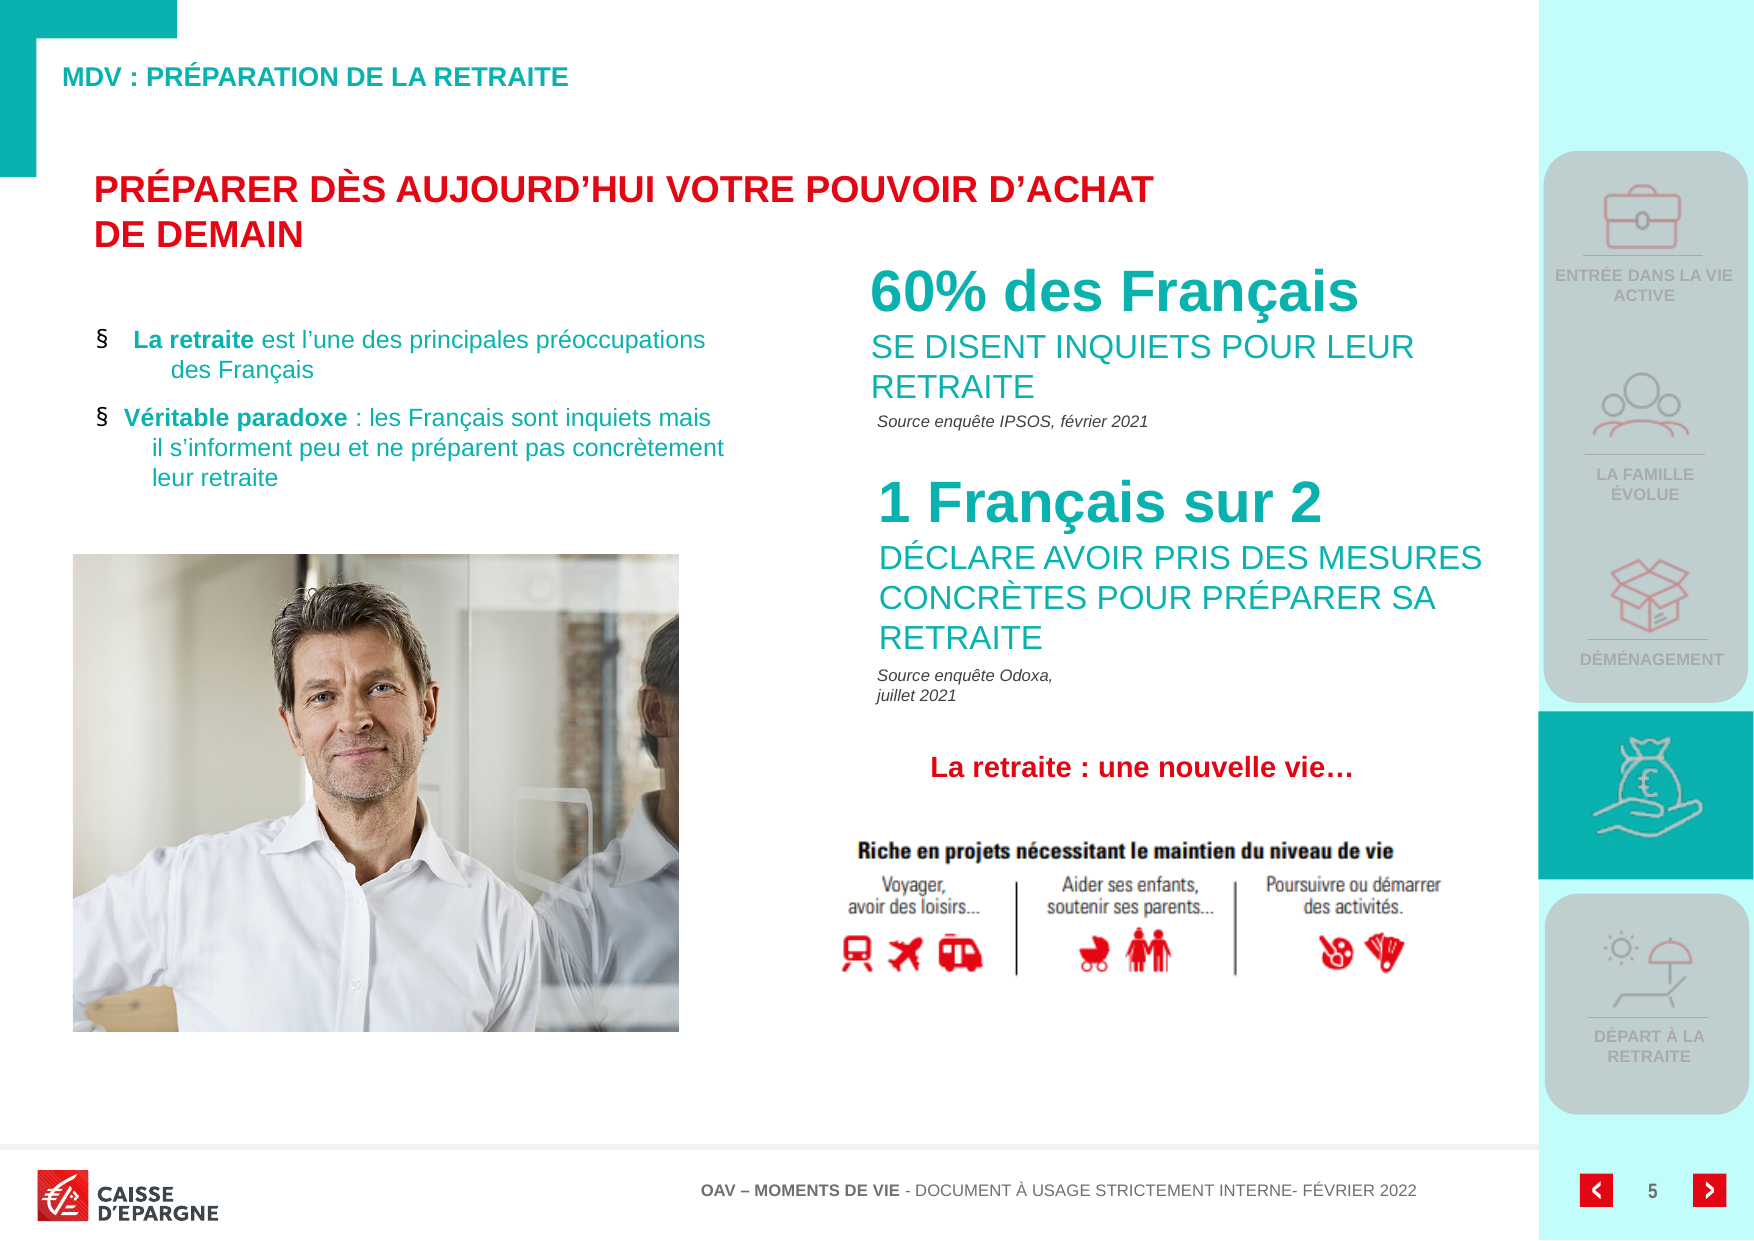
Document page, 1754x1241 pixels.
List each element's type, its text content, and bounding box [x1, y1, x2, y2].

text_box PRÉPARER DÈS AUJOURD’HUI VOTRE POUVOIR D’ACHAT DE DEMAIN [91, 162, 1158, 256]
text_box La retraite : une nouvelle vie… [915, 740, 1445, 792]
text_box Source enquête IPSOS, février 2021 [862, 402, 1191, 439]
text_box MDV : PRÉPARATION DE LA RETRAITE [59, 56, 971, 92]
text_box OAV – MOMENTS DE VIE - DOCUMENT À USAGE STRICTEMENT INTERNE- FÉVRIER 2022 [698, 1182, 1492, 1200]
text_box 60% des Français SE DISENT INQUIETS POUR LEUR RETRAITE [868, 250, 1492, 407]
text_box La retraite est l’une des principales préoccupations des Français Véritable paradoxe : les Français sont inquiets mais il s’informent peu et ne préparent pas concrètement leur retraite [91, 305, 731, 495]
text_box Source enquête Odoxa, juillet 2021 [862, 657, 1096, 713]
text_box [1543, 150, 1749, 703]
picture [72, 554, 679, 1032]
text_box 1 Français sur 2 DÉCLARE AVOIR PRIS DES MESURES CONCRÈTES POUR PRÉPARER SA RETRAITE [876, 462, 1500, 659]
picture [789, 815, 1478, 1011]
text_box [1544, 893, 1750, 1115]
picture [1567, 702, 1734, 869]
text_box [1579, 1173, 1727, 1207]
